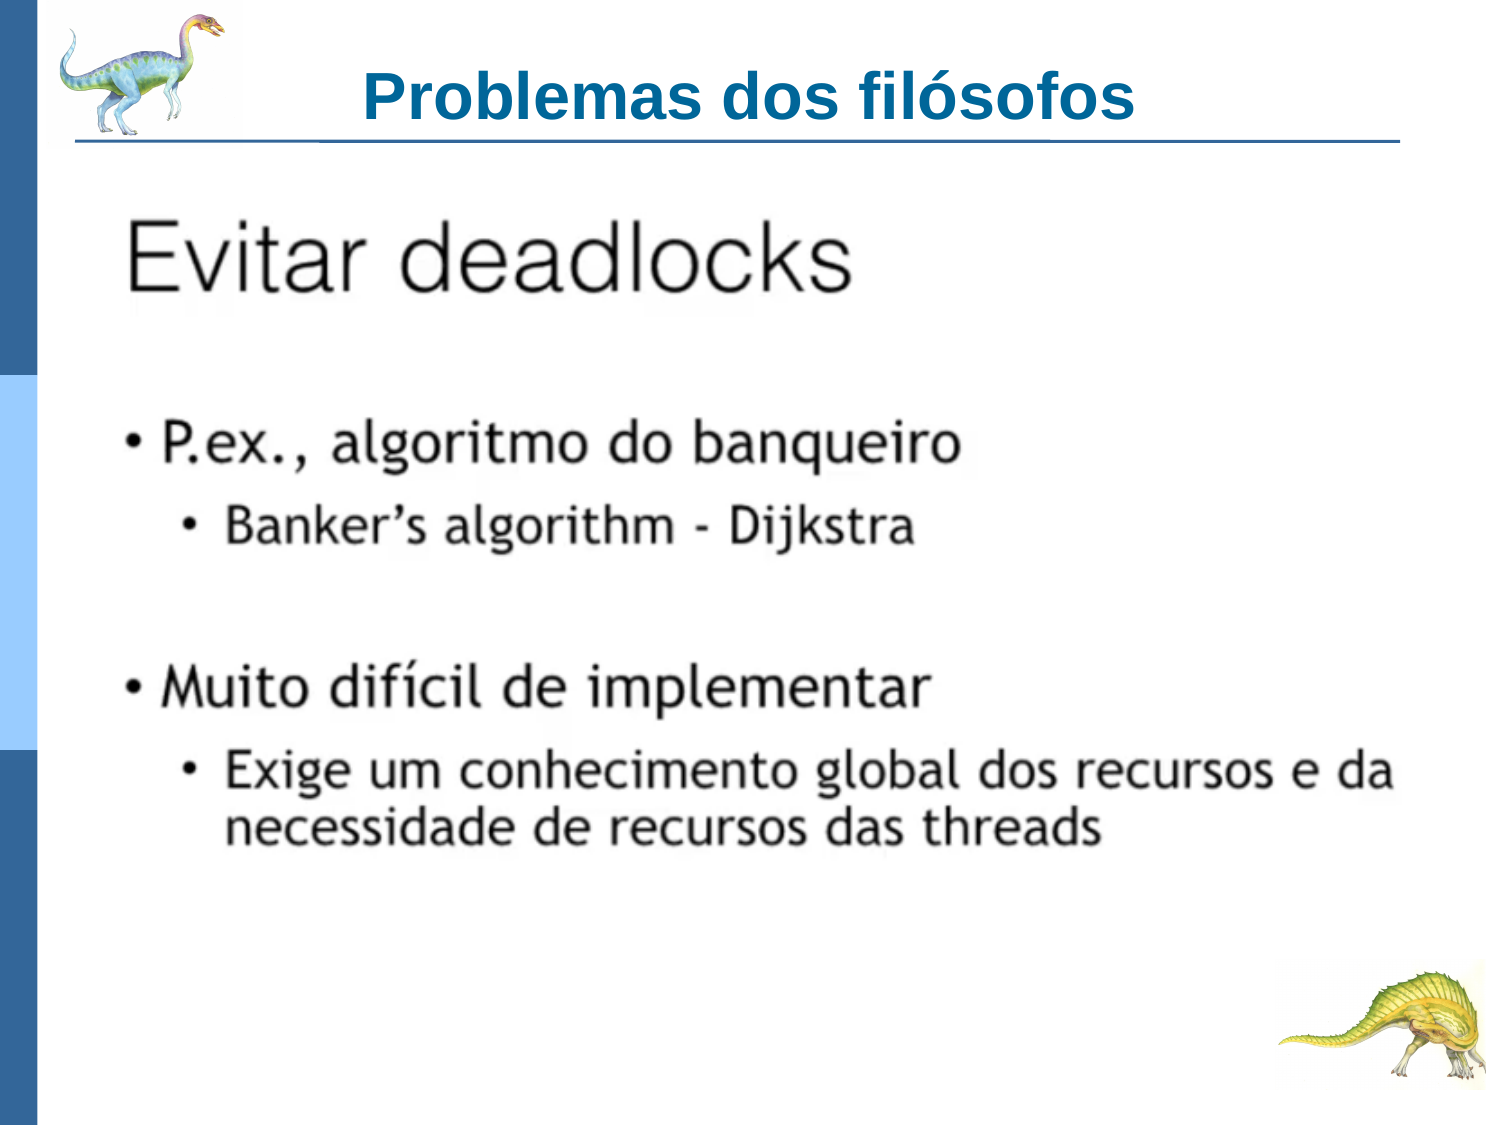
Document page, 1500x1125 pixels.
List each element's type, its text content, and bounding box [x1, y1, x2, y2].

picture [46, 0, 243, 149]
picture [120, 192, 1468, 898]
picture [1275, 959, 1486, 1090]
text_box Problemas dos filósofos [75, 45, 1426, 141]
